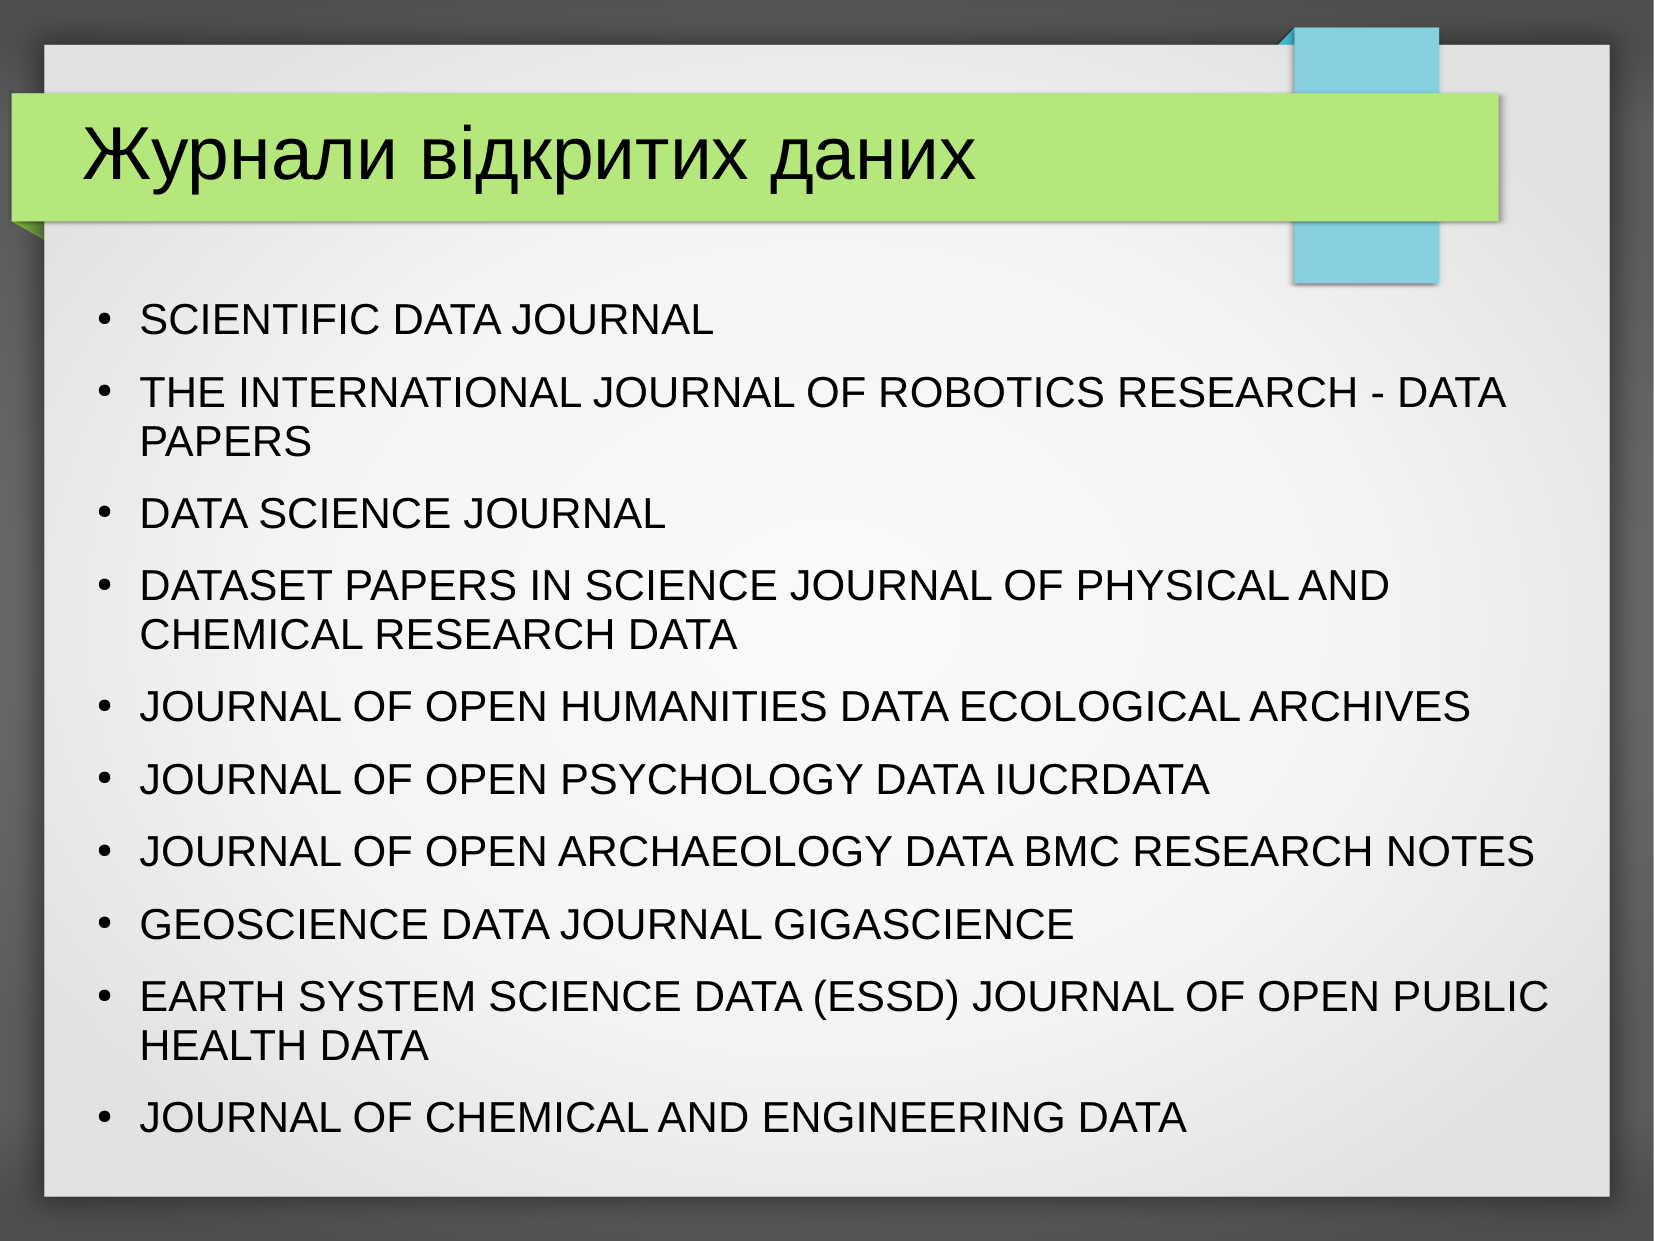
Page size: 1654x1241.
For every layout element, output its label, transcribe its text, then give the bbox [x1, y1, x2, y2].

title Журнали відкритих даних [82, 94, 1264, 213]
picture [0, 0, 1654, 1241]
list SCIENTIFIC DATA JOURNAL THE INTERNATIONAL JOURNAL OF ROBOTICS RESEARCH - DATA PAPERS DATA SCIENCE JOURNAL DATASET PAPERS IN SCIENCE JOURNAL OF PHYSICAL AND CHEMICAL RESEARCH DATA JOURNAL OF OPEN HUMANITIES DATA ECOLOGICAL ARCHIVES JOURNAL OF OPEN PSYCHOLOGY DATA IUCRDATA JOURNAL OF OPEN ARCHAEOLOGY DATA BMC RESEARCH NOTES GEOSCIENCE DATA JOURNAL GIGASCIENCE EARTH SYSTEM SCIENCE DATA (ESSD) JOURNAL OF OPEN PUBLIC HEALTH DATA JOURNAL OF CHEMICAL AND ENGINEERING DATA [82, 295, 1571, 1146]
